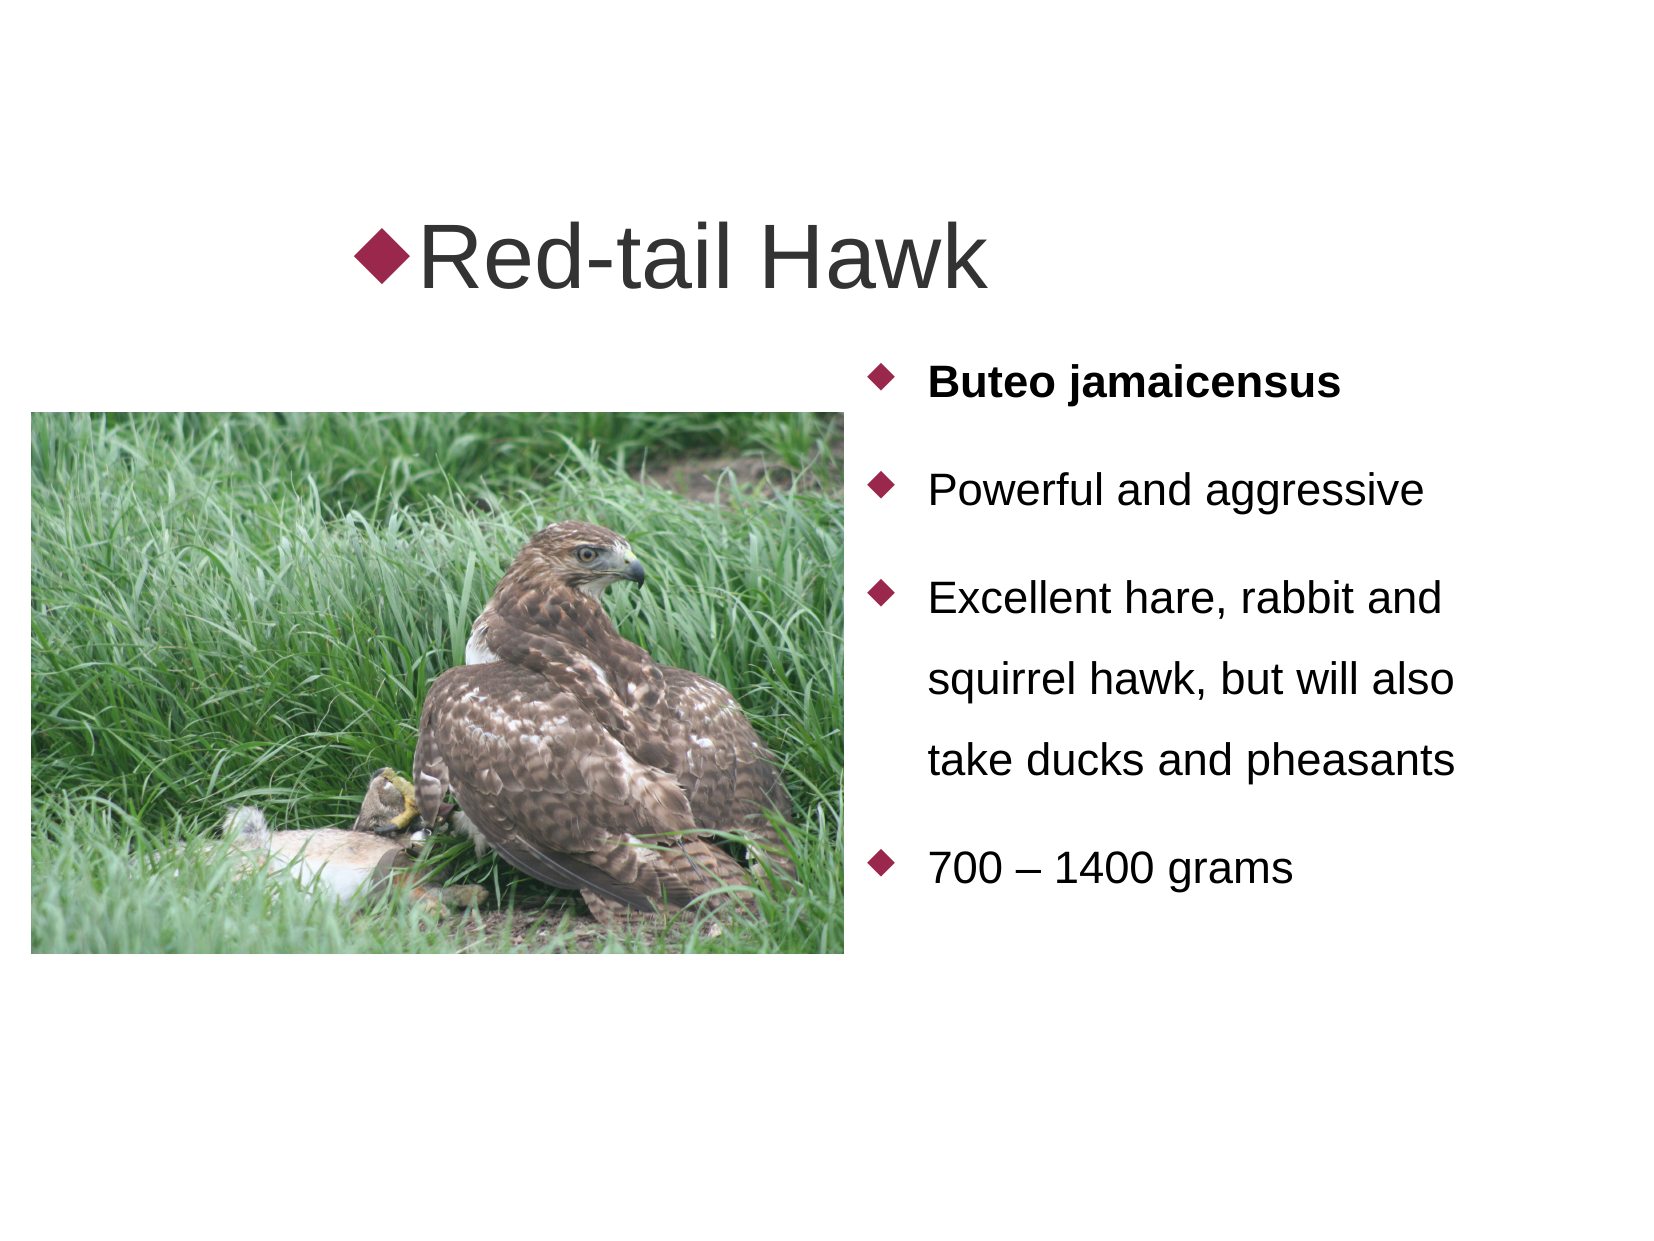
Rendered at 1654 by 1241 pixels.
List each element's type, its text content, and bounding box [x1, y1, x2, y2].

title Red-tail Hawk ‏ [339, 142, 1207, 318]
picture [31, 412, 844, 954]
list Buteo jamaicensus Powerful and aggressive Excellent hare, rabbit and squirrel hawk, but will also take ducks and pheasants 700 – 1400 grams [856, 325, 1530, 899]
